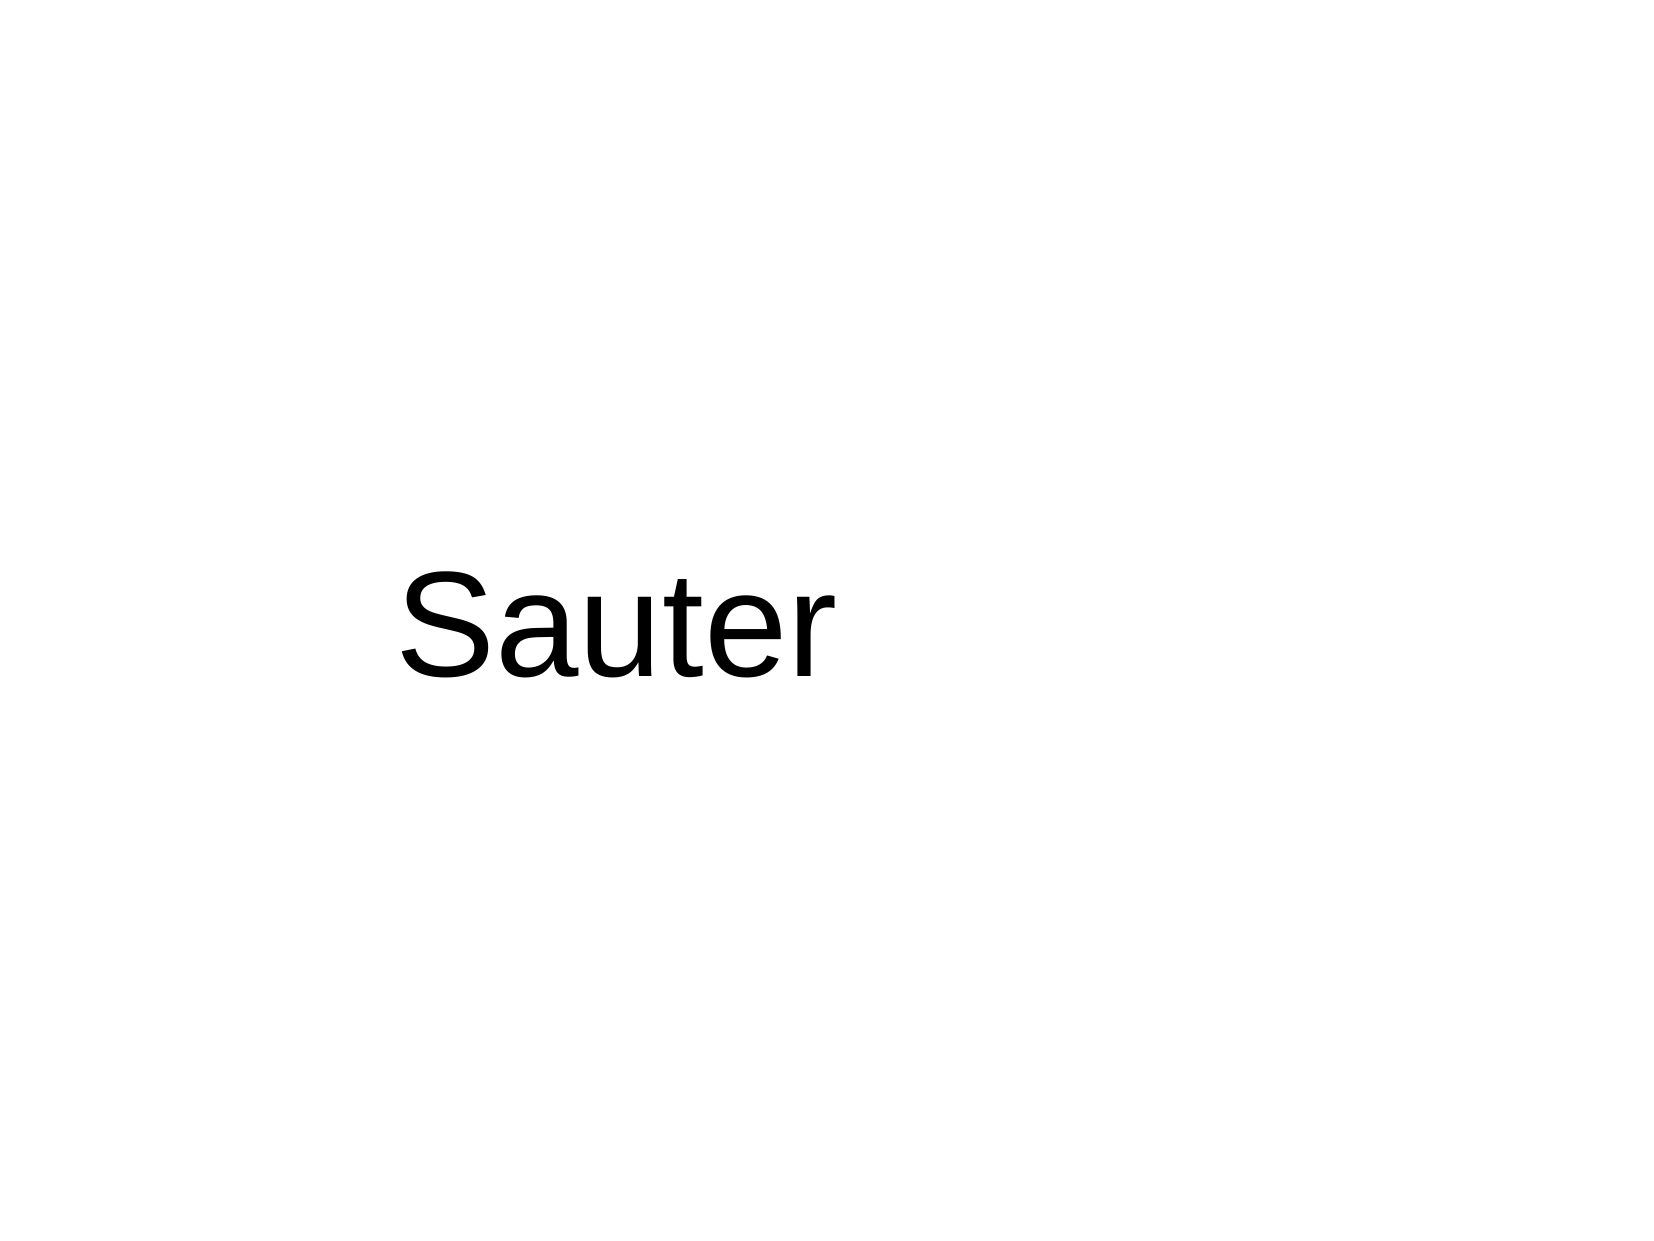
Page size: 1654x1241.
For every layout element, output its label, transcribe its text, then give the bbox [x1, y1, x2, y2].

text_box Sauter [380, 533, 1279, 717]
